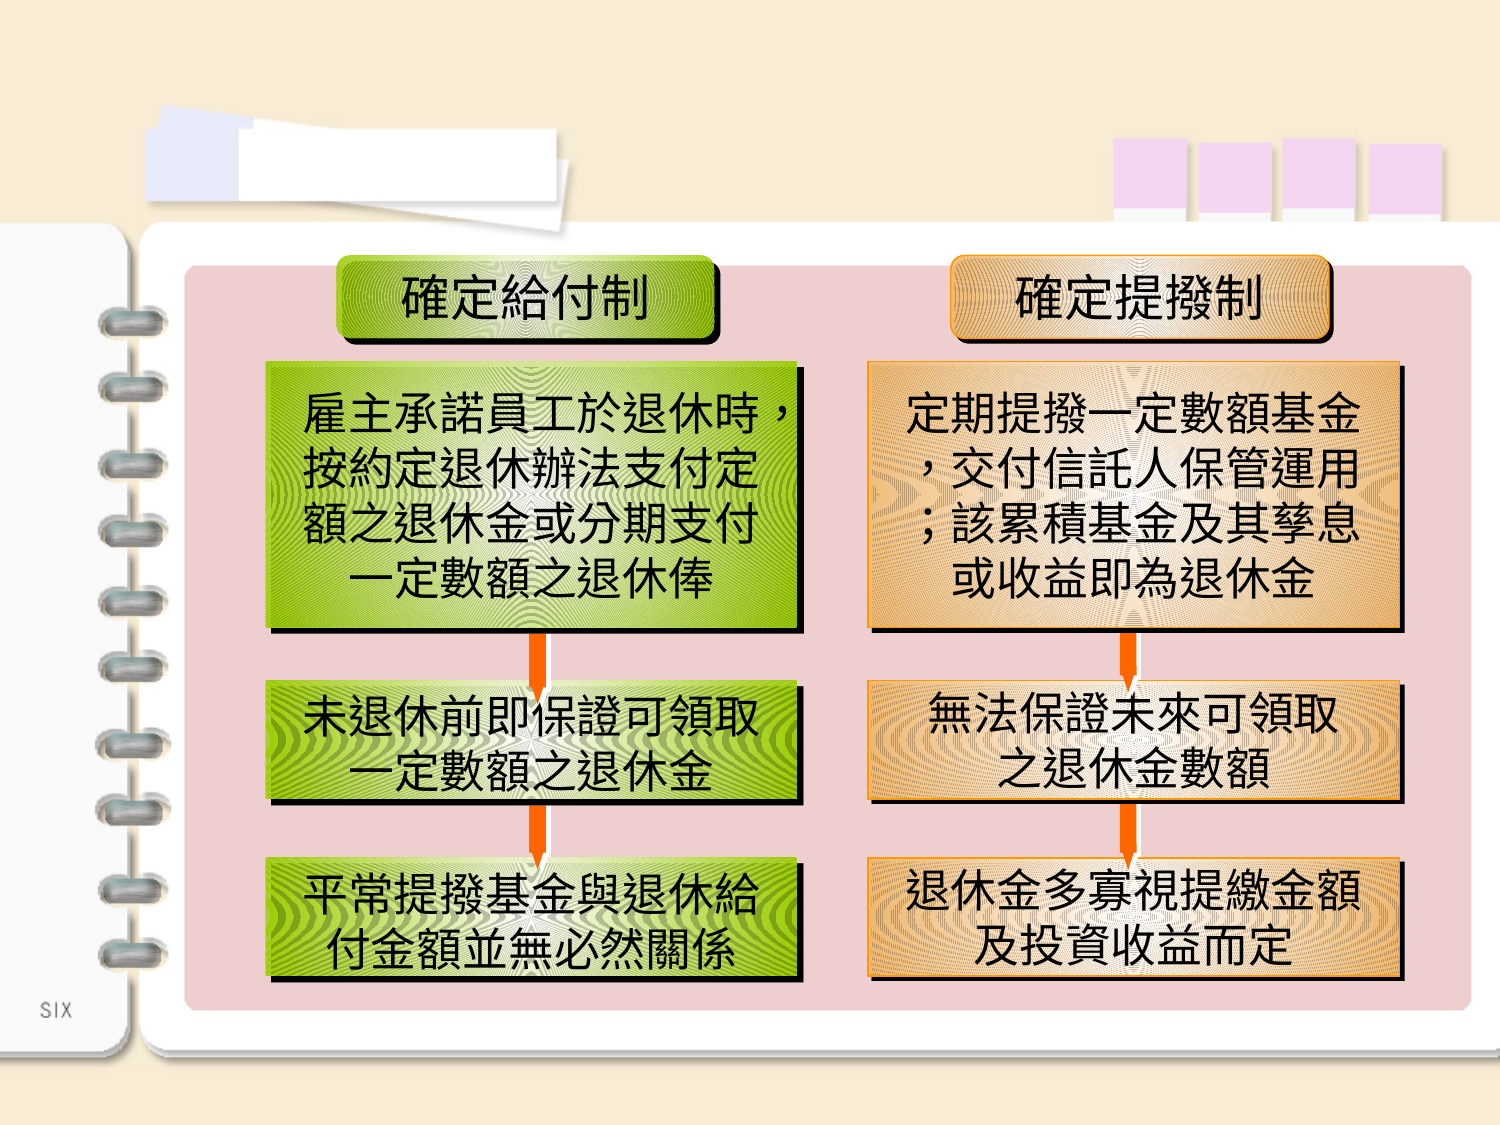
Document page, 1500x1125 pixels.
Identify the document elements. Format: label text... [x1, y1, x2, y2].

text_box 雇主承諾員工於退休時，按約定退休辦法支付定額之退休金或分期支付一定數額之退休俸 [266, 362, 797, 627]
text_box 確定給付制 [336, 255, 715, 339]
text_box 無法保證未來可領取 之退休金數額 [868, 681, 1400, 799]
text_box 退休金多寡視提繳金額 及投資收益而定 [868, 858, 1400, 976]
text_box 平常提撥基金與退休給付金額並無必然關係 [266, 858, 797, 976]
text_box 未退休前即保證可領取一定數額之退休金 [266, 681, 797, 799]
text_box 確定提撥制 [950, 255, 1329, 339]
text_box 定期提撥一定數額基金 ，交付信託人保管運用 ；該累積基金及其孳息 或收益即為退休金 [868, 362, 1400, 627]
